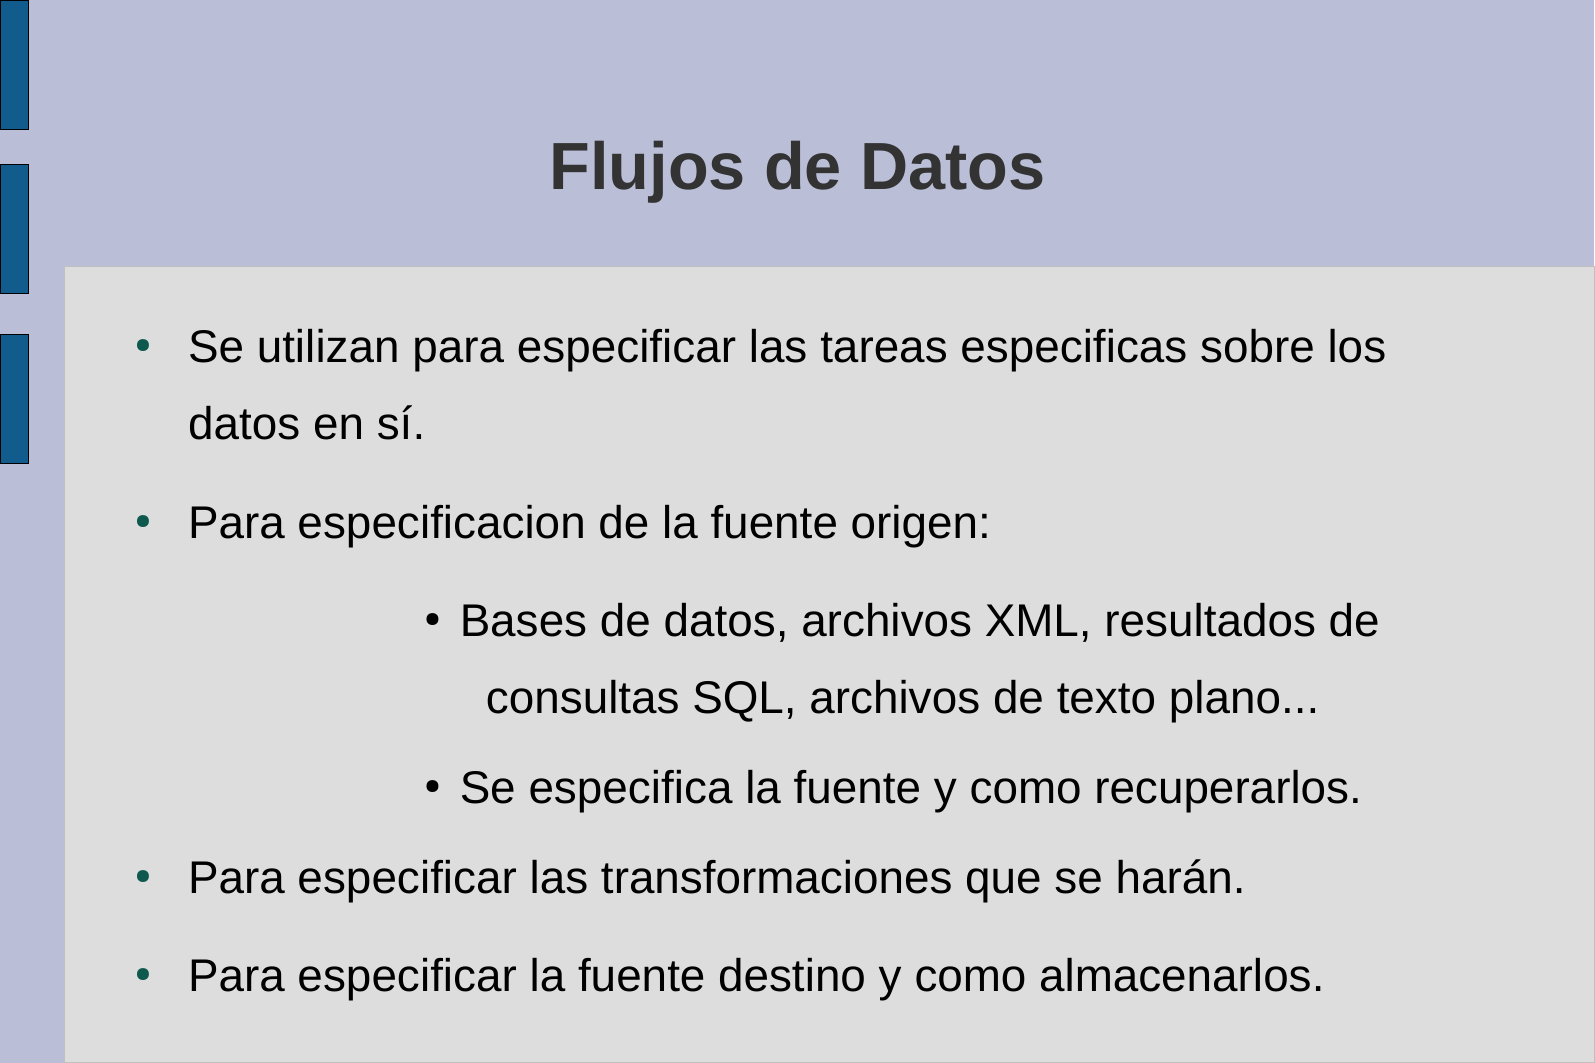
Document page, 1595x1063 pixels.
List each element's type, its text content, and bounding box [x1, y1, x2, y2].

list Se utilizan para especificar las tareas especificas sobre los datos en sí. Para especificacion de la fuente origen: Bases de datos, archivos XML, resultados de consultas SQL, archivos de texto plano... Se especifica la fuente y como recuperarlos. Para especificar las transformaciones que se harán. Para especificar la fuente destino y como almacenarlos. [117, 295, 1479, 974]
title Flujos de Datos [117, 78, 1479, 256]
